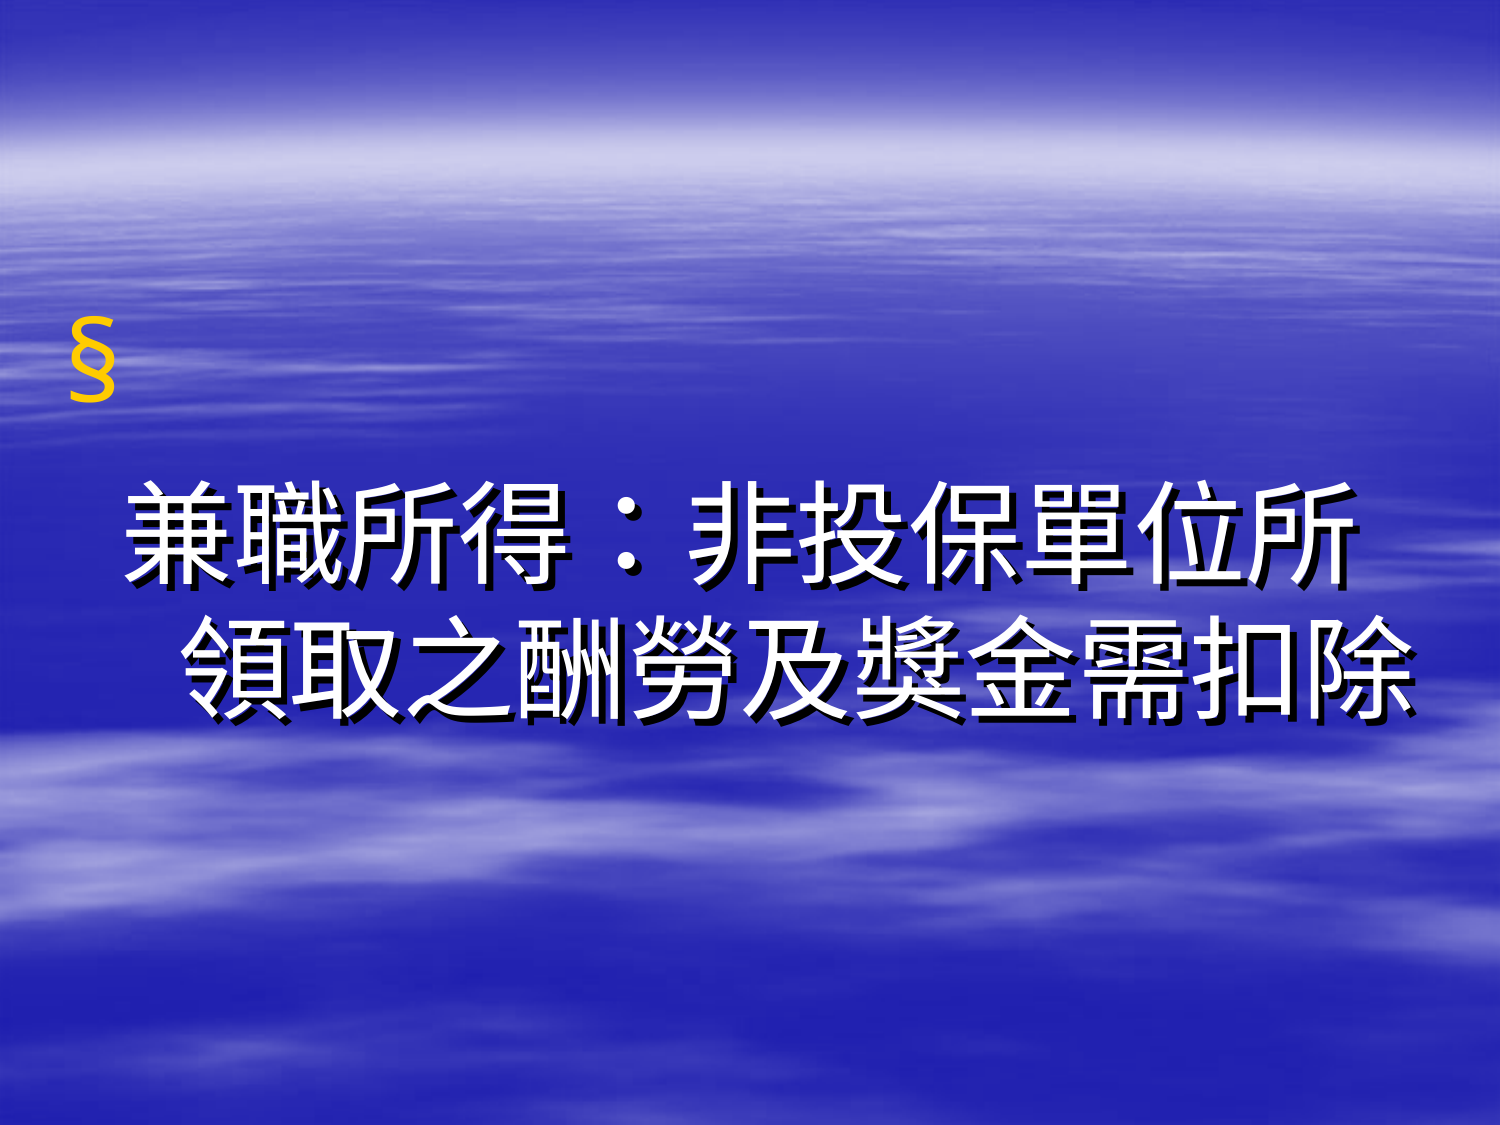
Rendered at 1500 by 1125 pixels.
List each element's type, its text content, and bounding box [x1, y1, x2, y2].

list 兼職所得：非投保單位所領取之酬勞及獎金需扣除 [49, 275, 1451, 1001]
